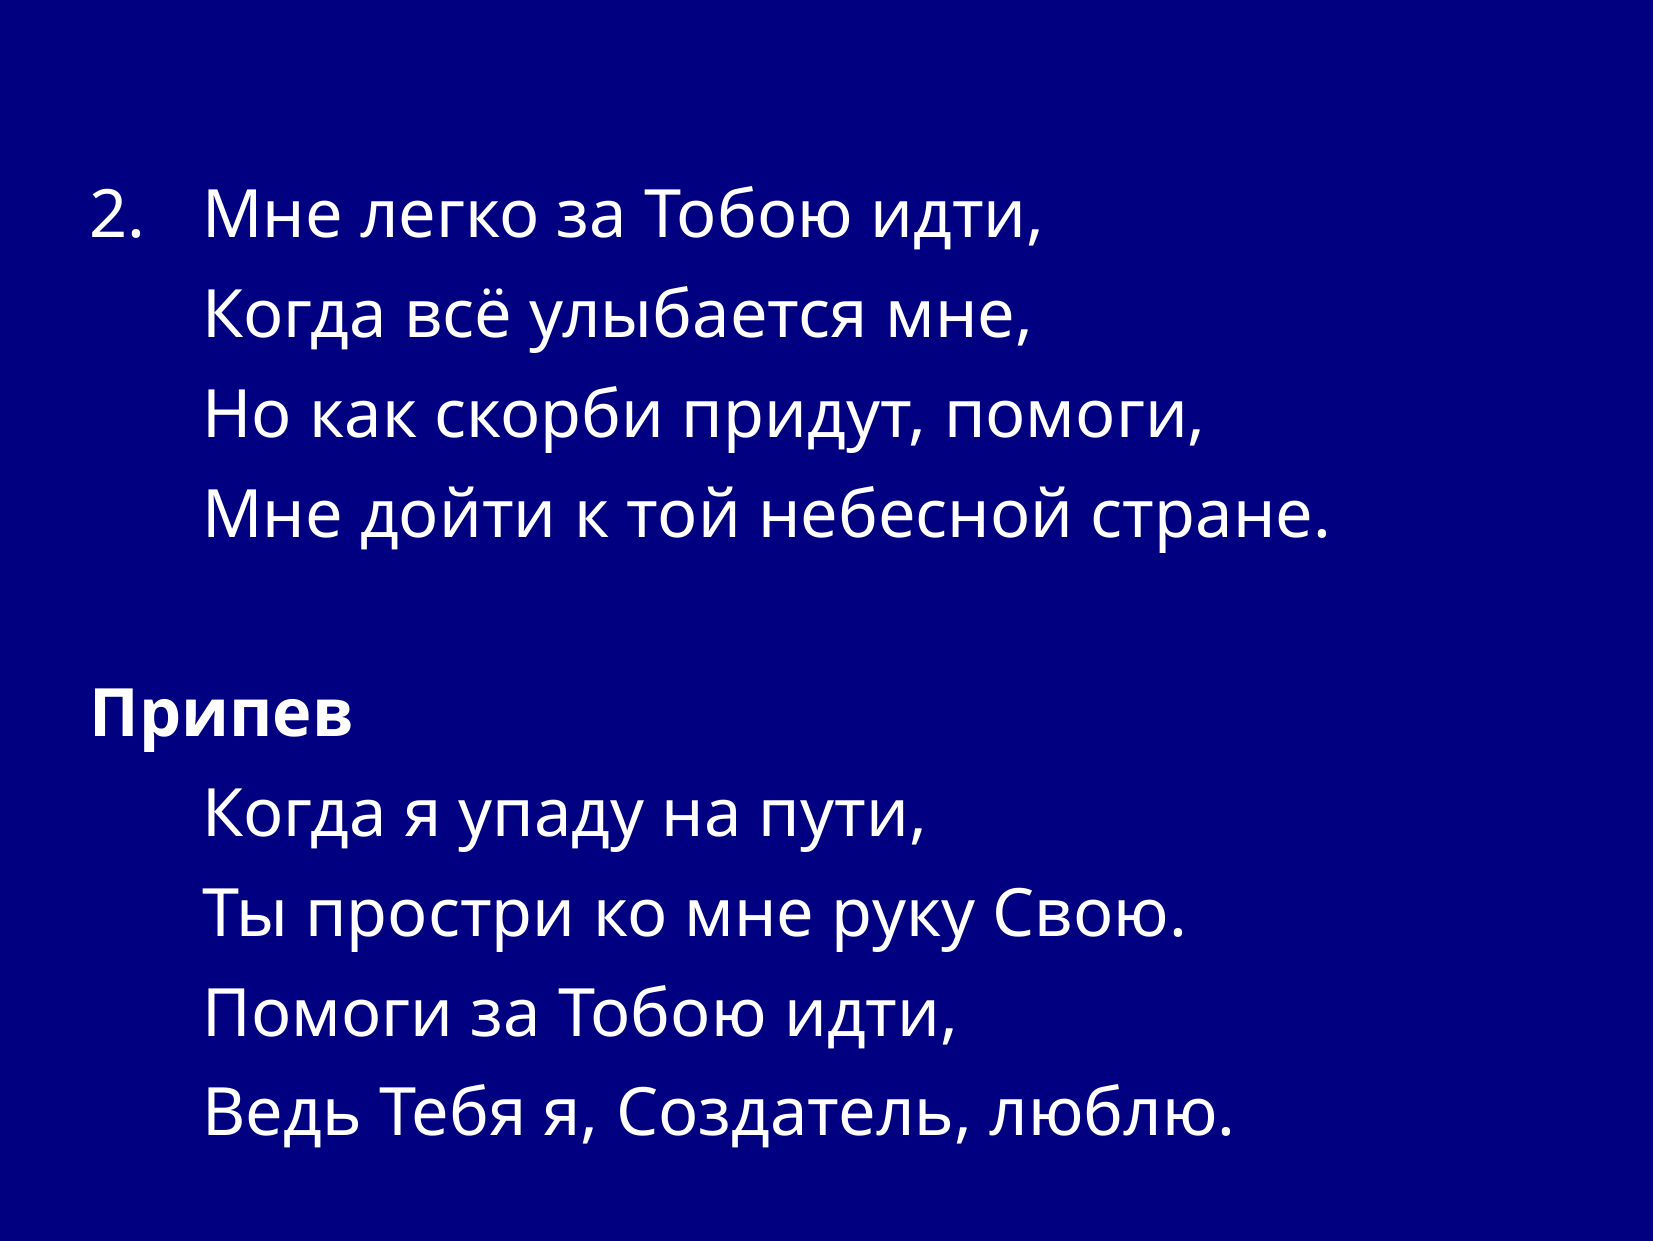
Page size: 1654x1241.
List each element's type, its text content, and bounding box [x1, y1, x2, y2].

text_box 2. Мне легко за Тобою идти, Когда всё улыбается мне, Но как скорби придут, помоги, Мне дойти к той небесной стране. Припев Когда я упаду на пути, Ты простри ко мне руку Свою. Помоги за Тобою идти, Ведь Тебя я, Создатель, люблю. [75, 150, 1576, 1163]
